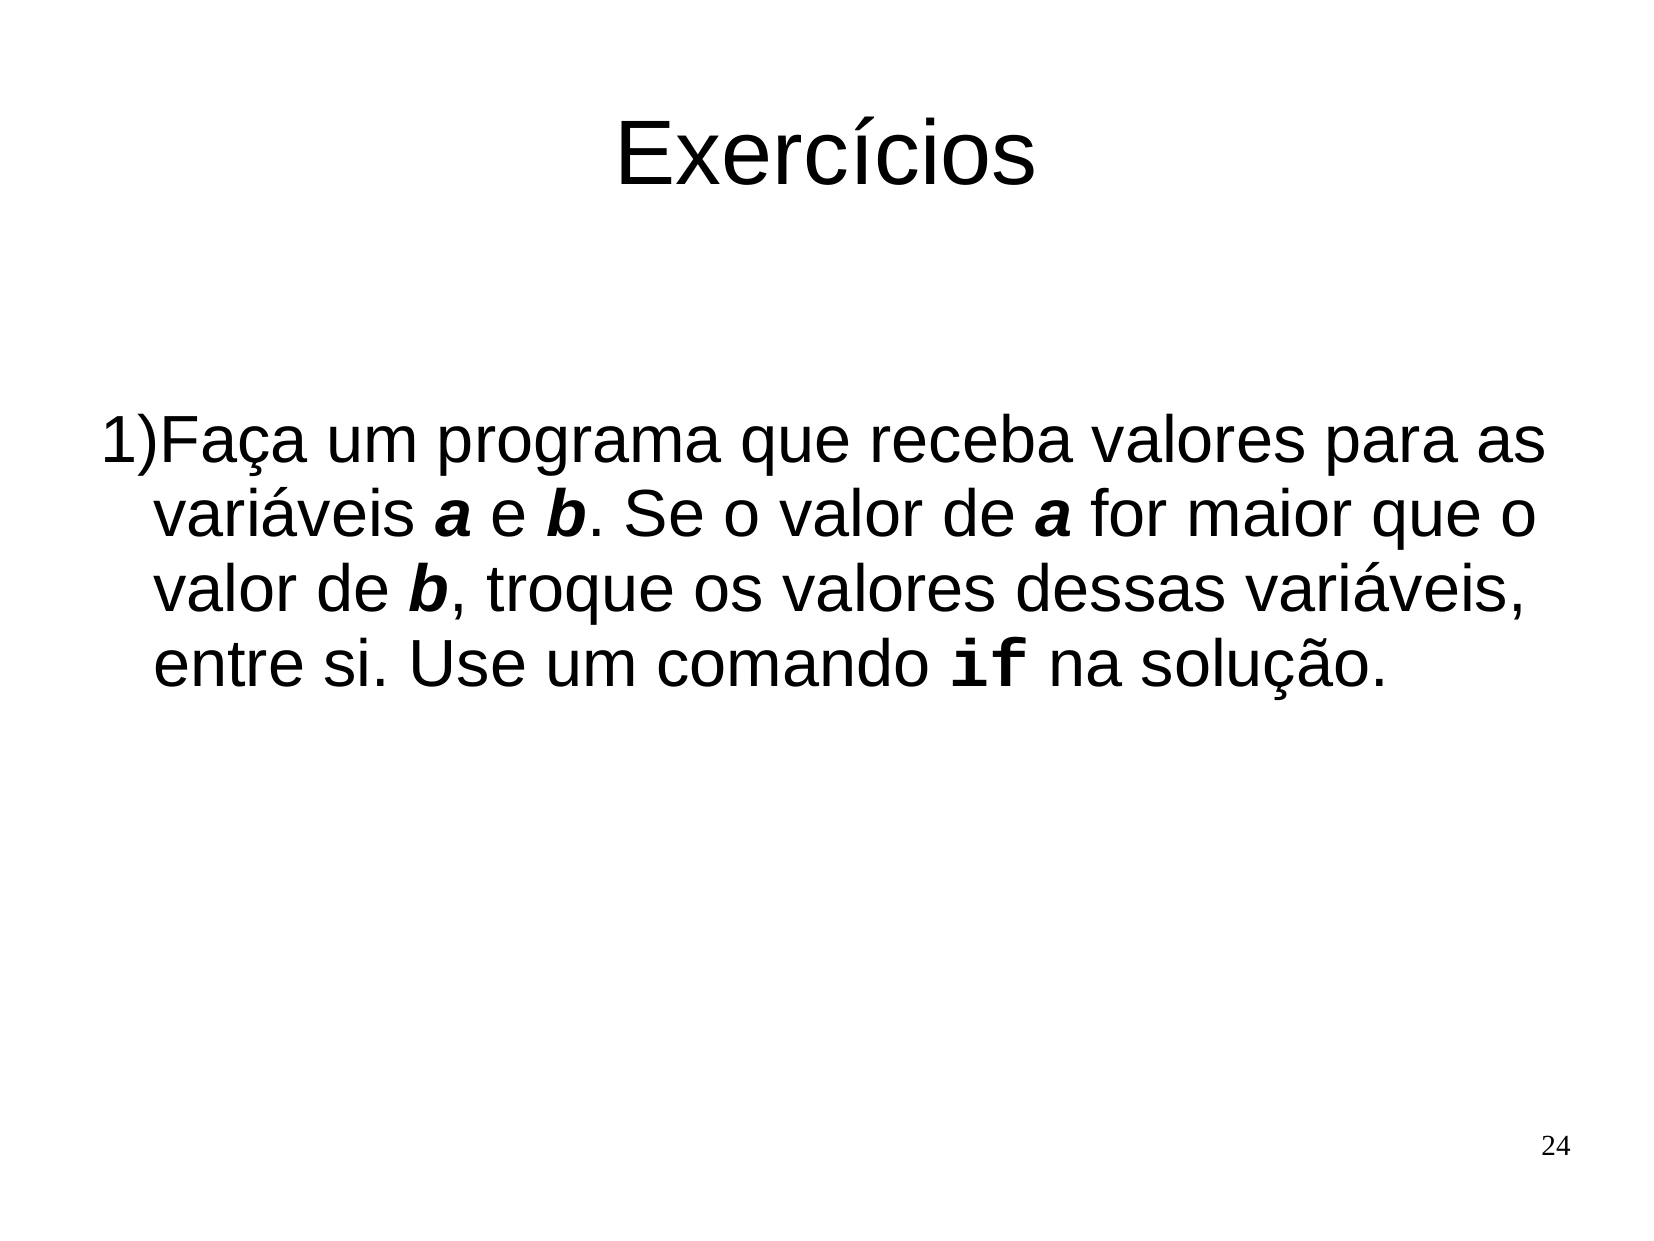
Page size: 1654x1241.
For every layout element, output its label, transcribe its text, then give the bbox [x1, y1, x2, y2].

title Exercícios [82, 49, 1571, 257]
list Faça um programa que receba valores para as variáveis a e b. Se o valor de a for maior que o valor de b, troque os valores dessas variáveis, entre si. Use um comando if na solução. [82, 401, 1571, 1123]
